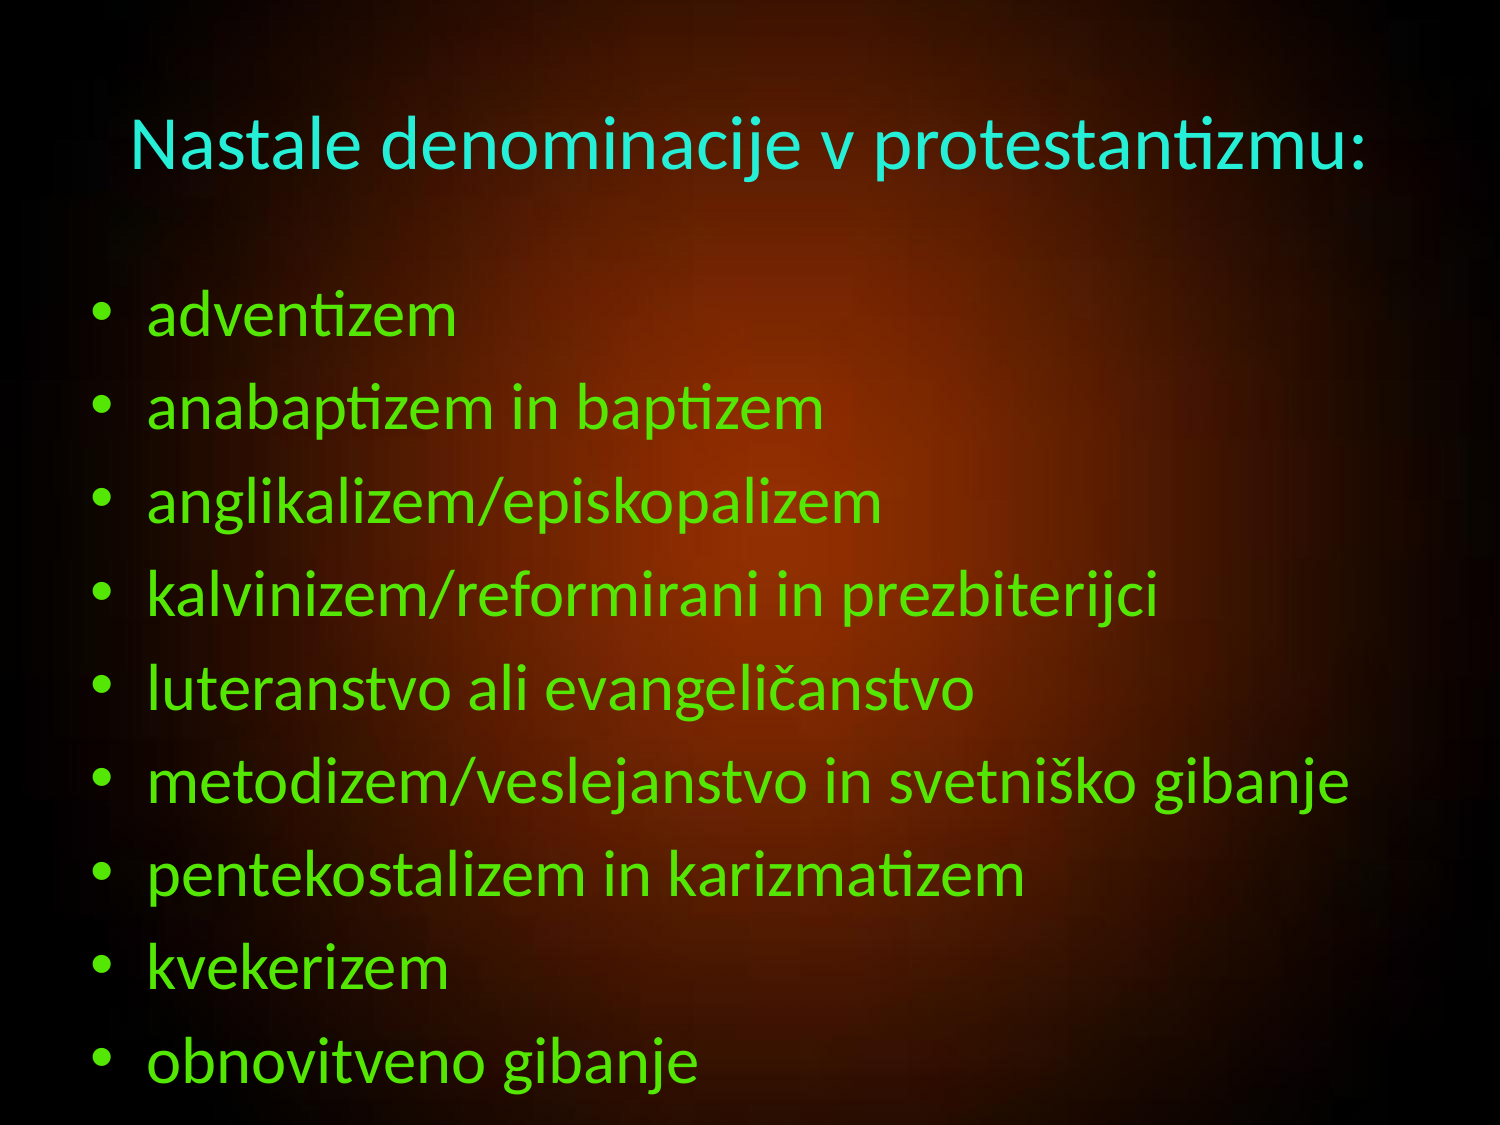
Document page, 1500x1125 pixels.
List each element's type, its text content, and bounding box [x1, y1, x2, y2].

list adventizem anabaptizem in baptizem anglikalizem/episkopalizem kalvinizem/reformirani in prezbiterijci luteranstvo ali evangeličanstvo metodizem/veslejanstvo in svetniško gibanje pentekostalizem in karizmatizem kvekerizem obnovitveno gibanje [75, 262, 1425, 1125]
picture [0, 0, 1500, 1125]
title Nastale denominacije v protestantizmu: [75, 45, 1425, 233]
